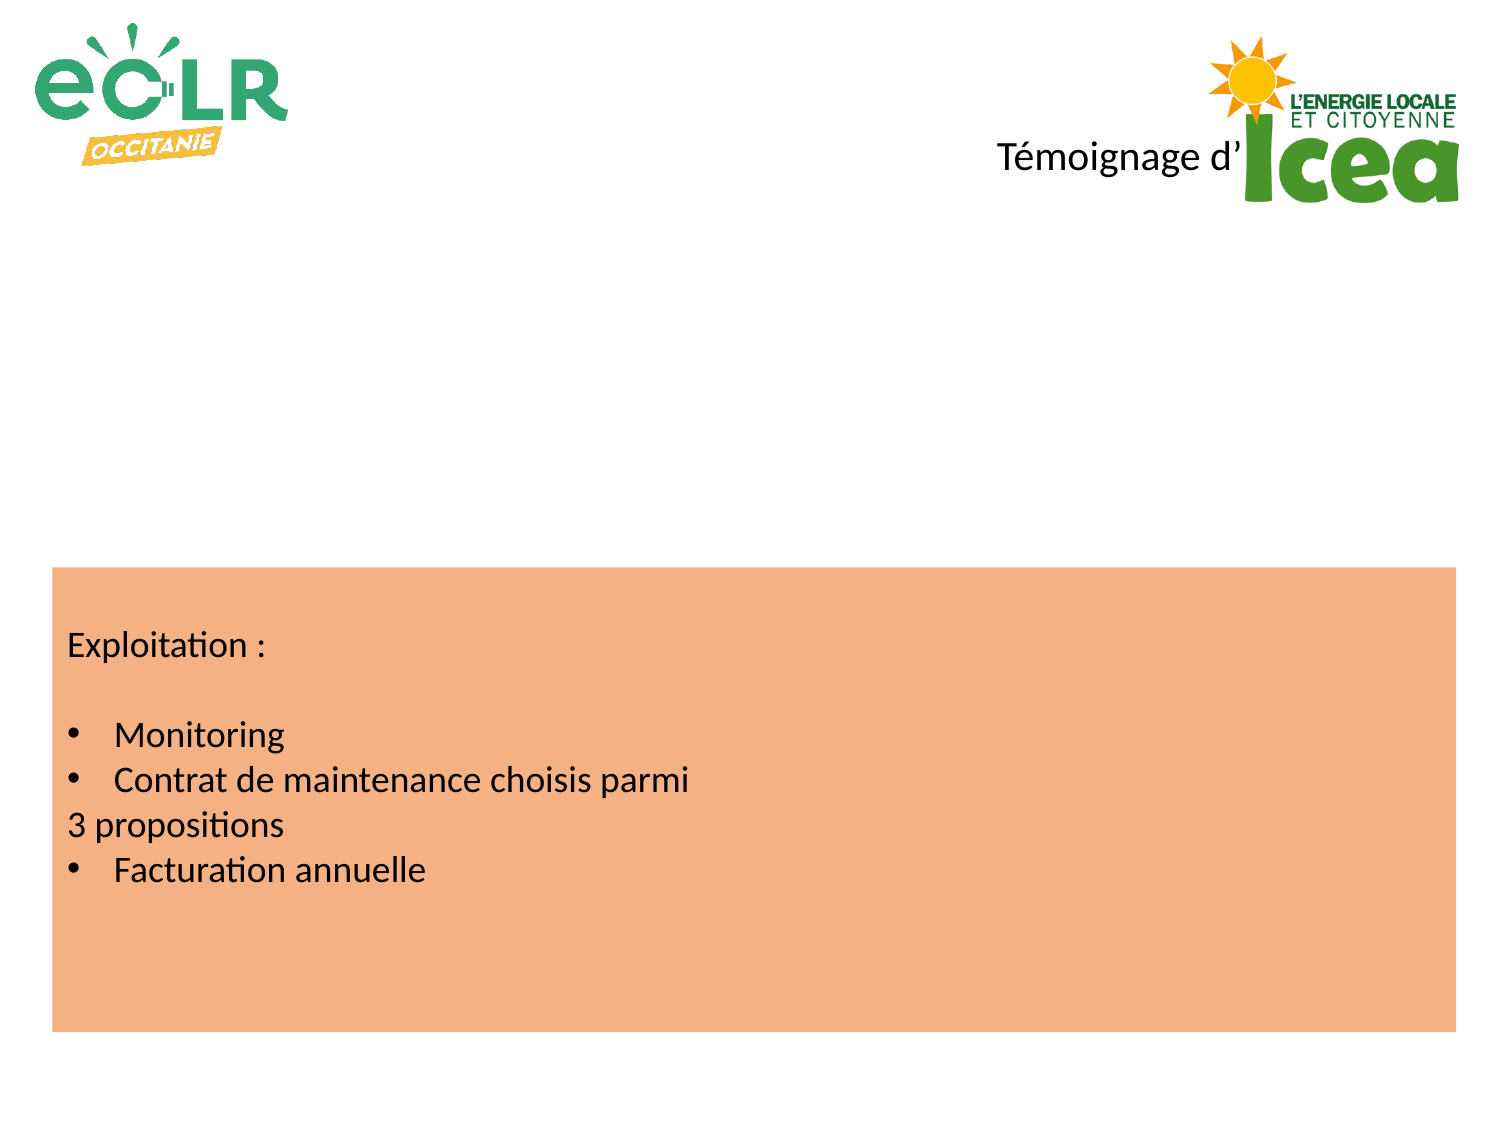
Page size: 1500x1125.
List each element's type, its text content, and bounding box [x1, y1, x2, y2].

picture [35, 23, 288, 166]
picture [1208, 36, 1459, 203]
text_box Exploitation : Monitoring Contrat de maintenance choisis parmi 3 propositions Facturation annuelle [52, 567, 1457, 1033]
